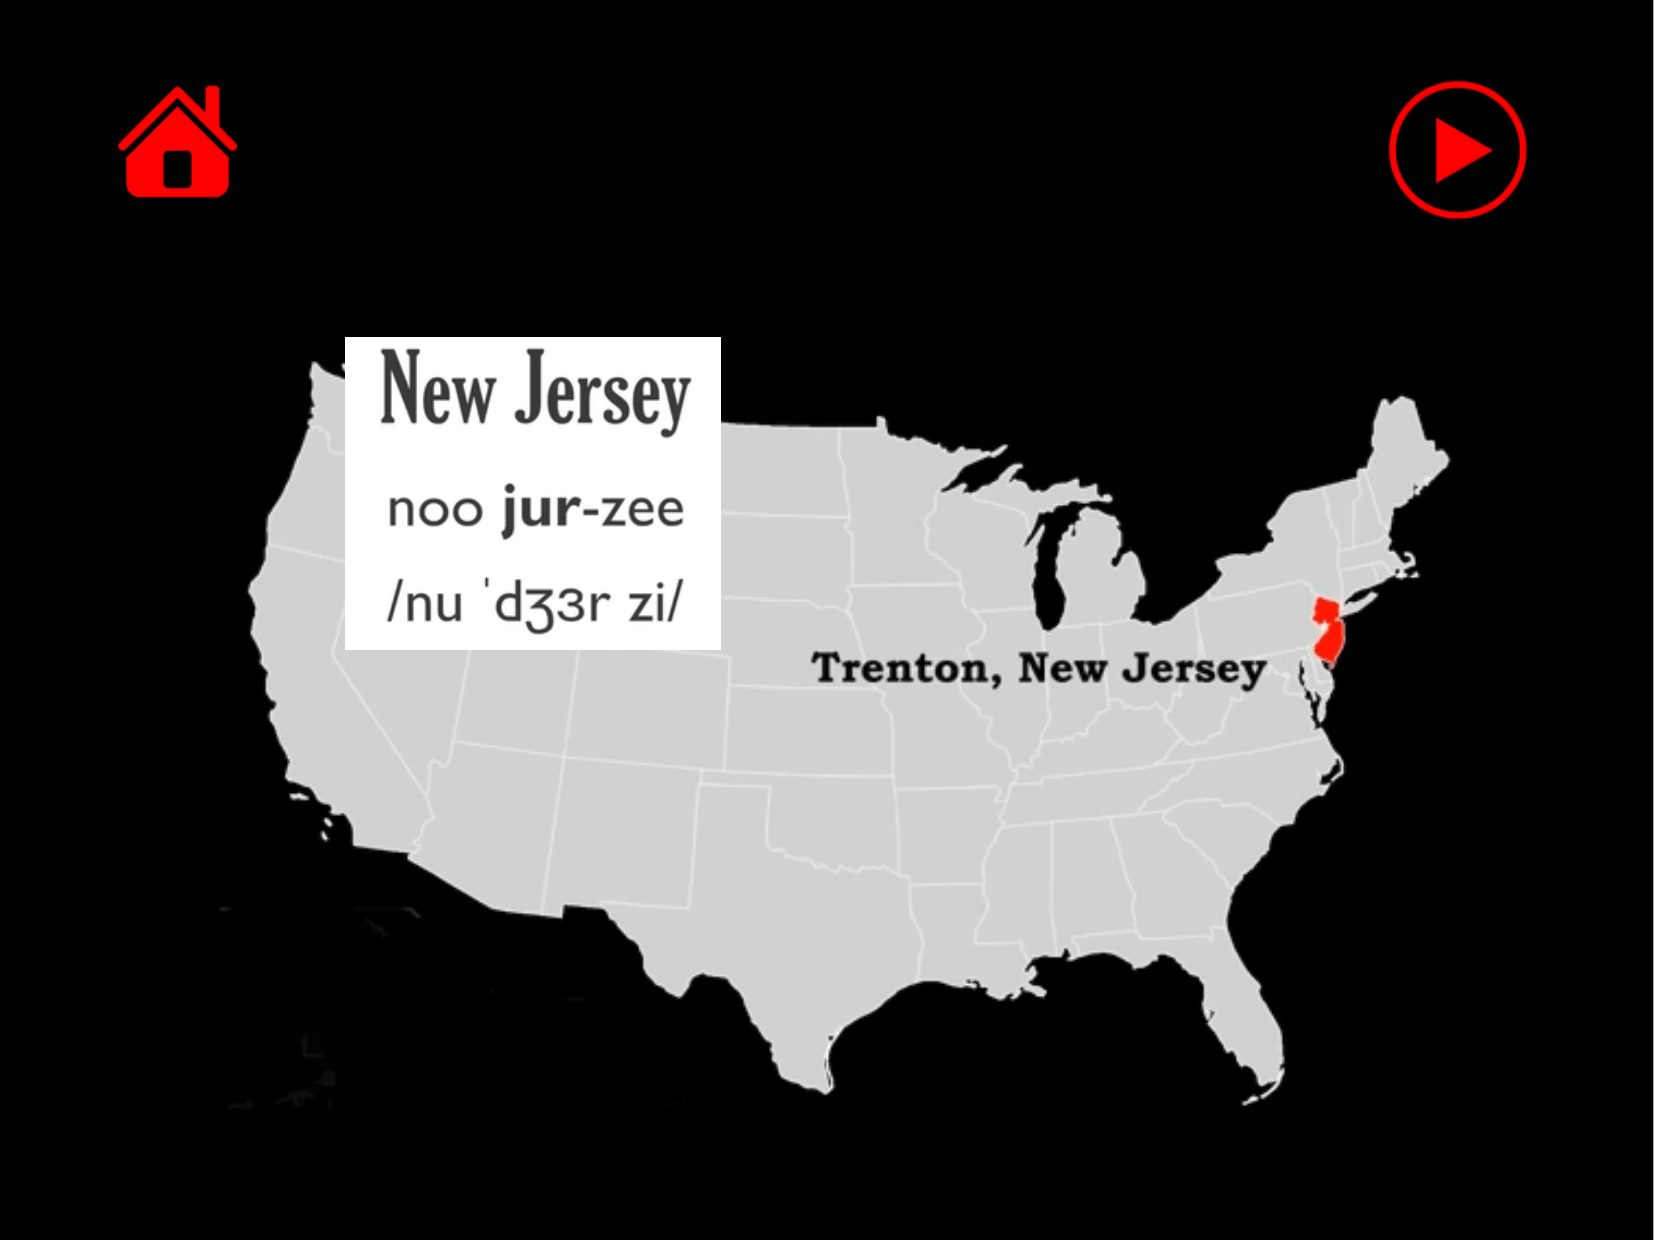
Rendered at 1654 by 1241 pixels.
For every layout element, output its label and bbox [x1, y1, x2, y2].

picture [118, 82, 237, 201]
picture [177, 337, 1477, 1117]
picture [1381, 70, 1539, 228]
